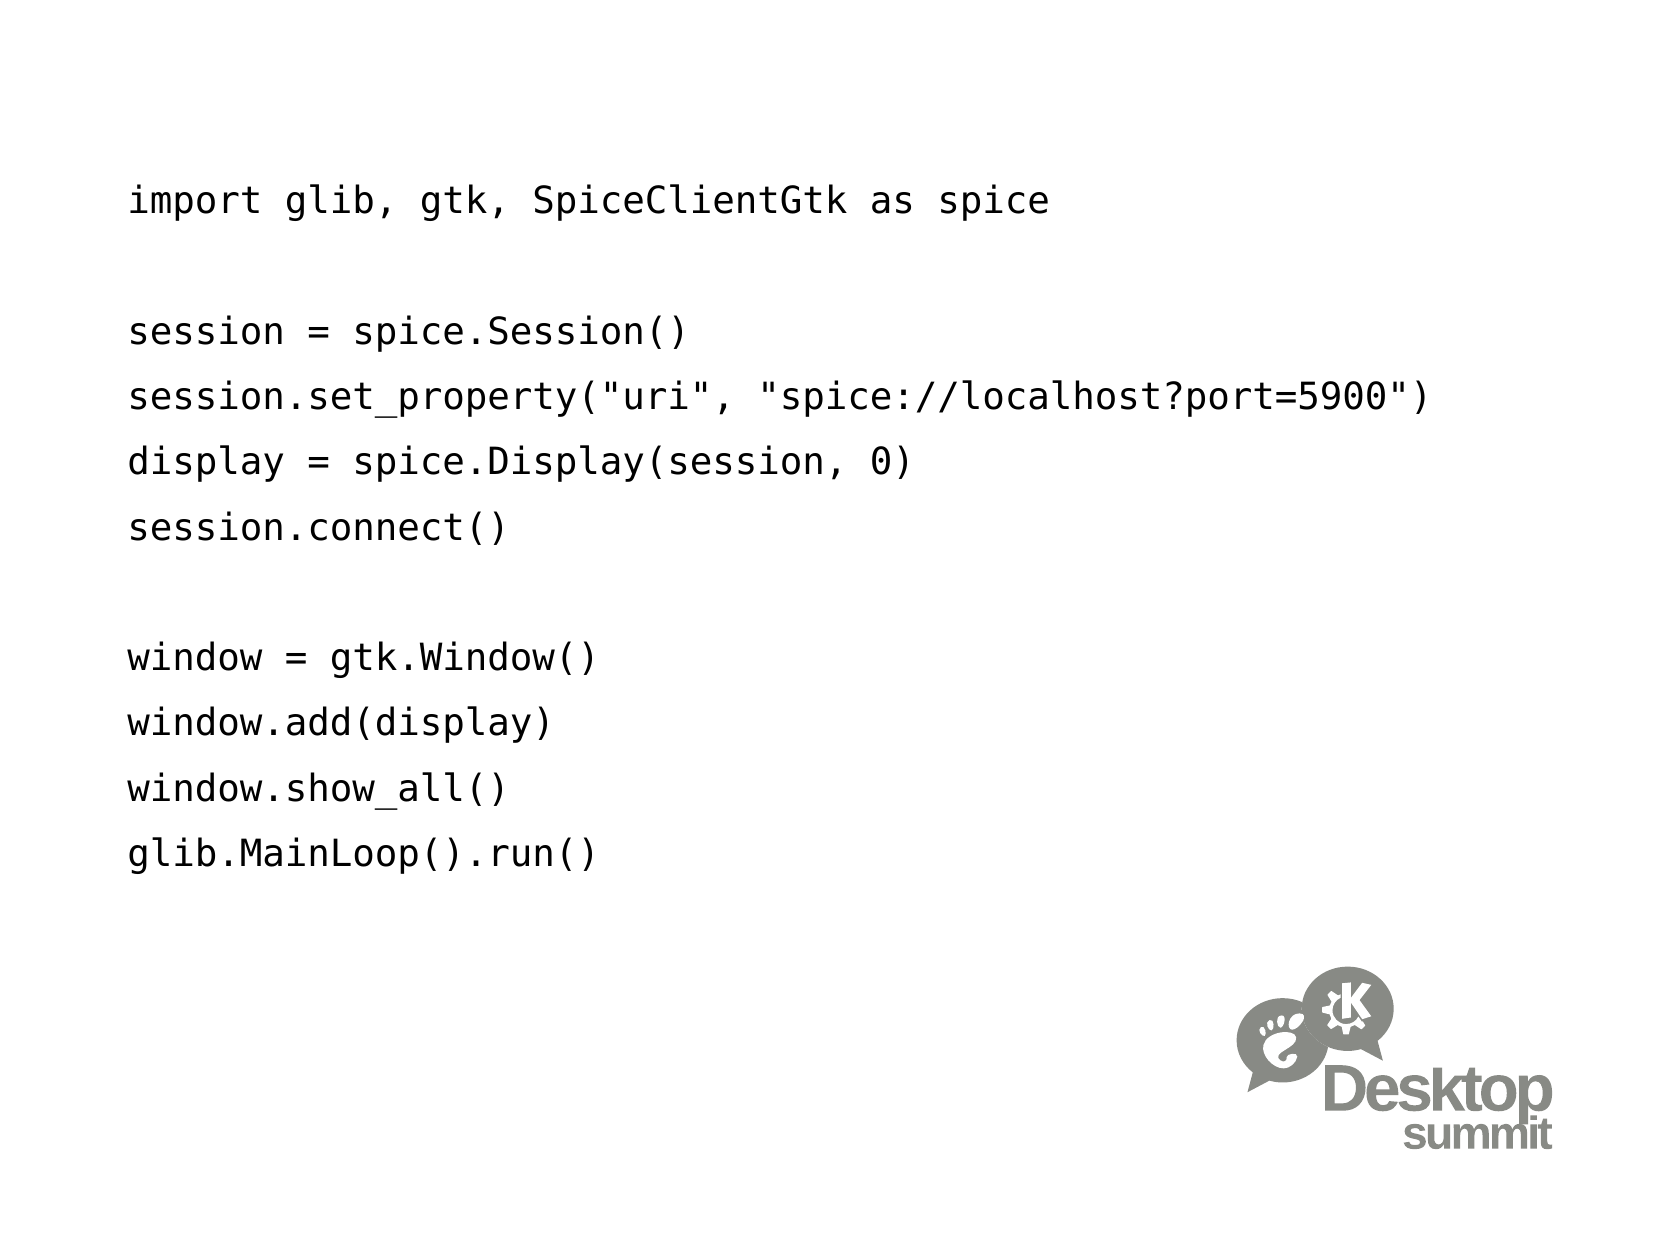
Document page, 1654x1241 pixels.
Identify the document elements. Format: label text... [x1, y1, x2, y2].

text_box import glib, gtk, SpiceClientGtk as spice session = spice.Session() session.set_property("uri", "spice://localhost?port=5900") display = spice.Display(session, 0) session.connect() window = gtk.Window() window.add(display) window.show_all() glib.MainLoop().run() [112, 150, 1448, 1122]
picture [1195, 887, 1613, 1201]
